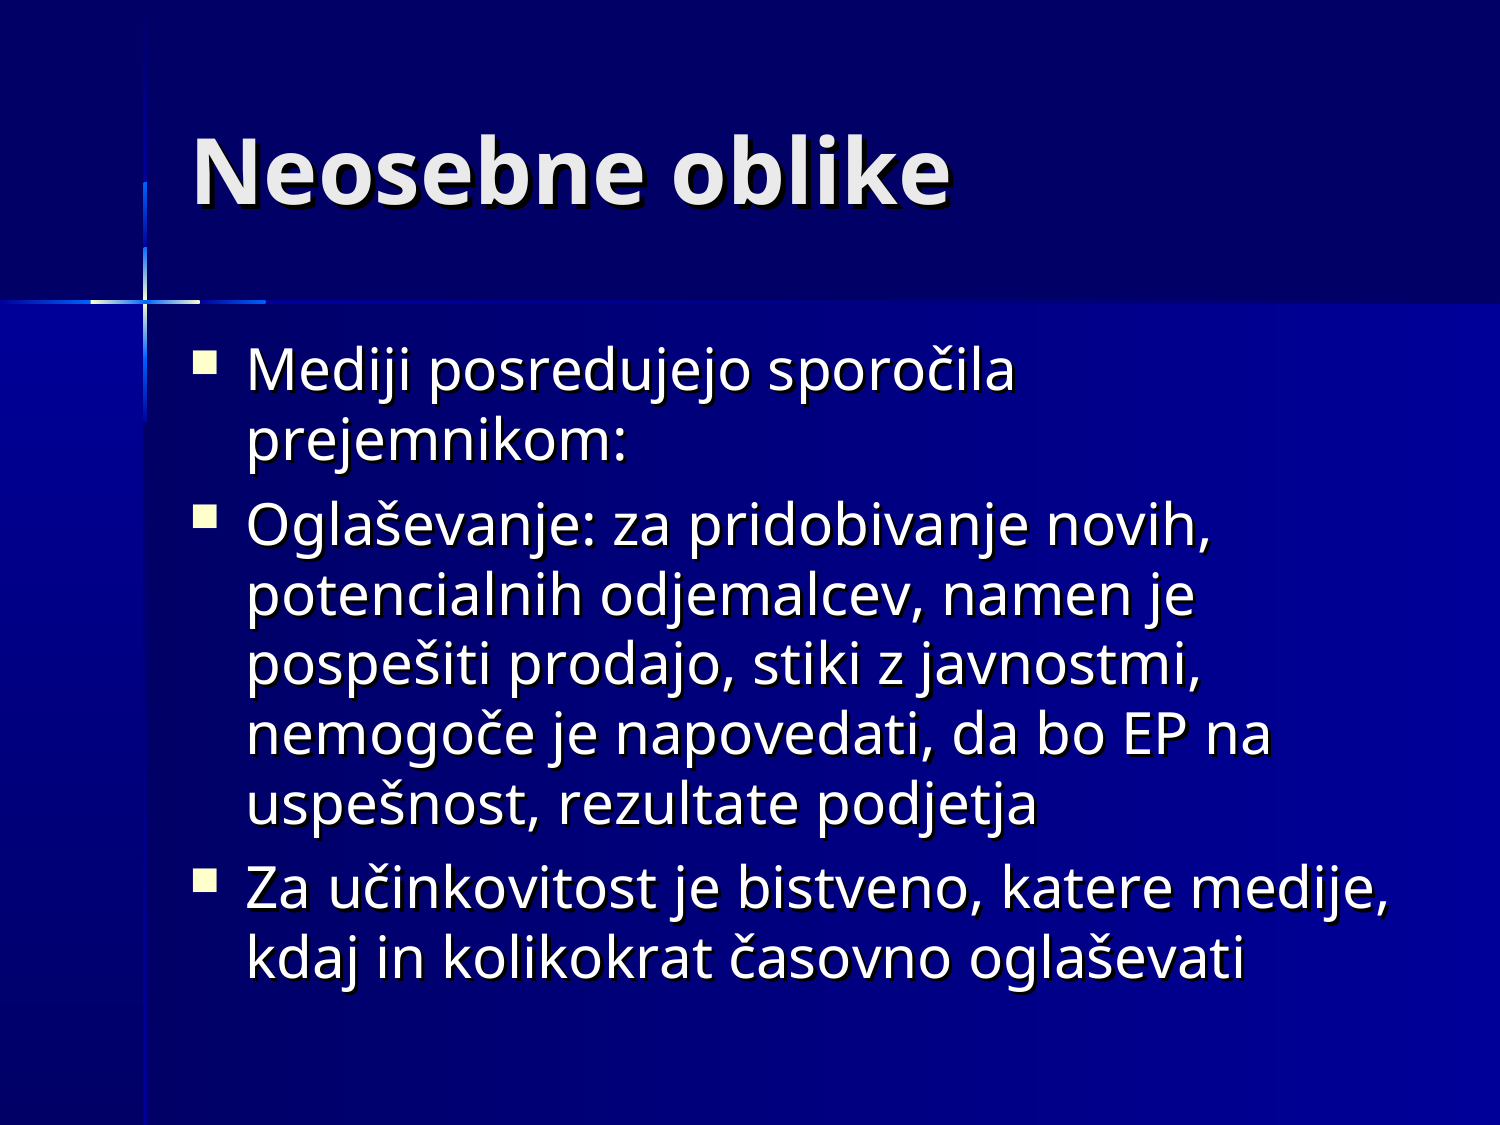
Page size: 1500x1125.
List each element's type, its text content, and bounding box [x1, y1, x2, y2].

title Neosebne oblike [174, 49, 1413, 285]
list Mediji posredujejo sporočila prejemnikom: Oglaševanje: za pridobivanje novih, potencialnih odjemalcev, namen je pospešiti prodajo, stiki z javnostmi, nemogoče je napovedati, da bo EP na uspešnost, rezultate podjetja Za učinkovitost je bistveno, katere medije, kdaj in kolikokrat časovno oglaševati [174, 324, 1413, 1001]
